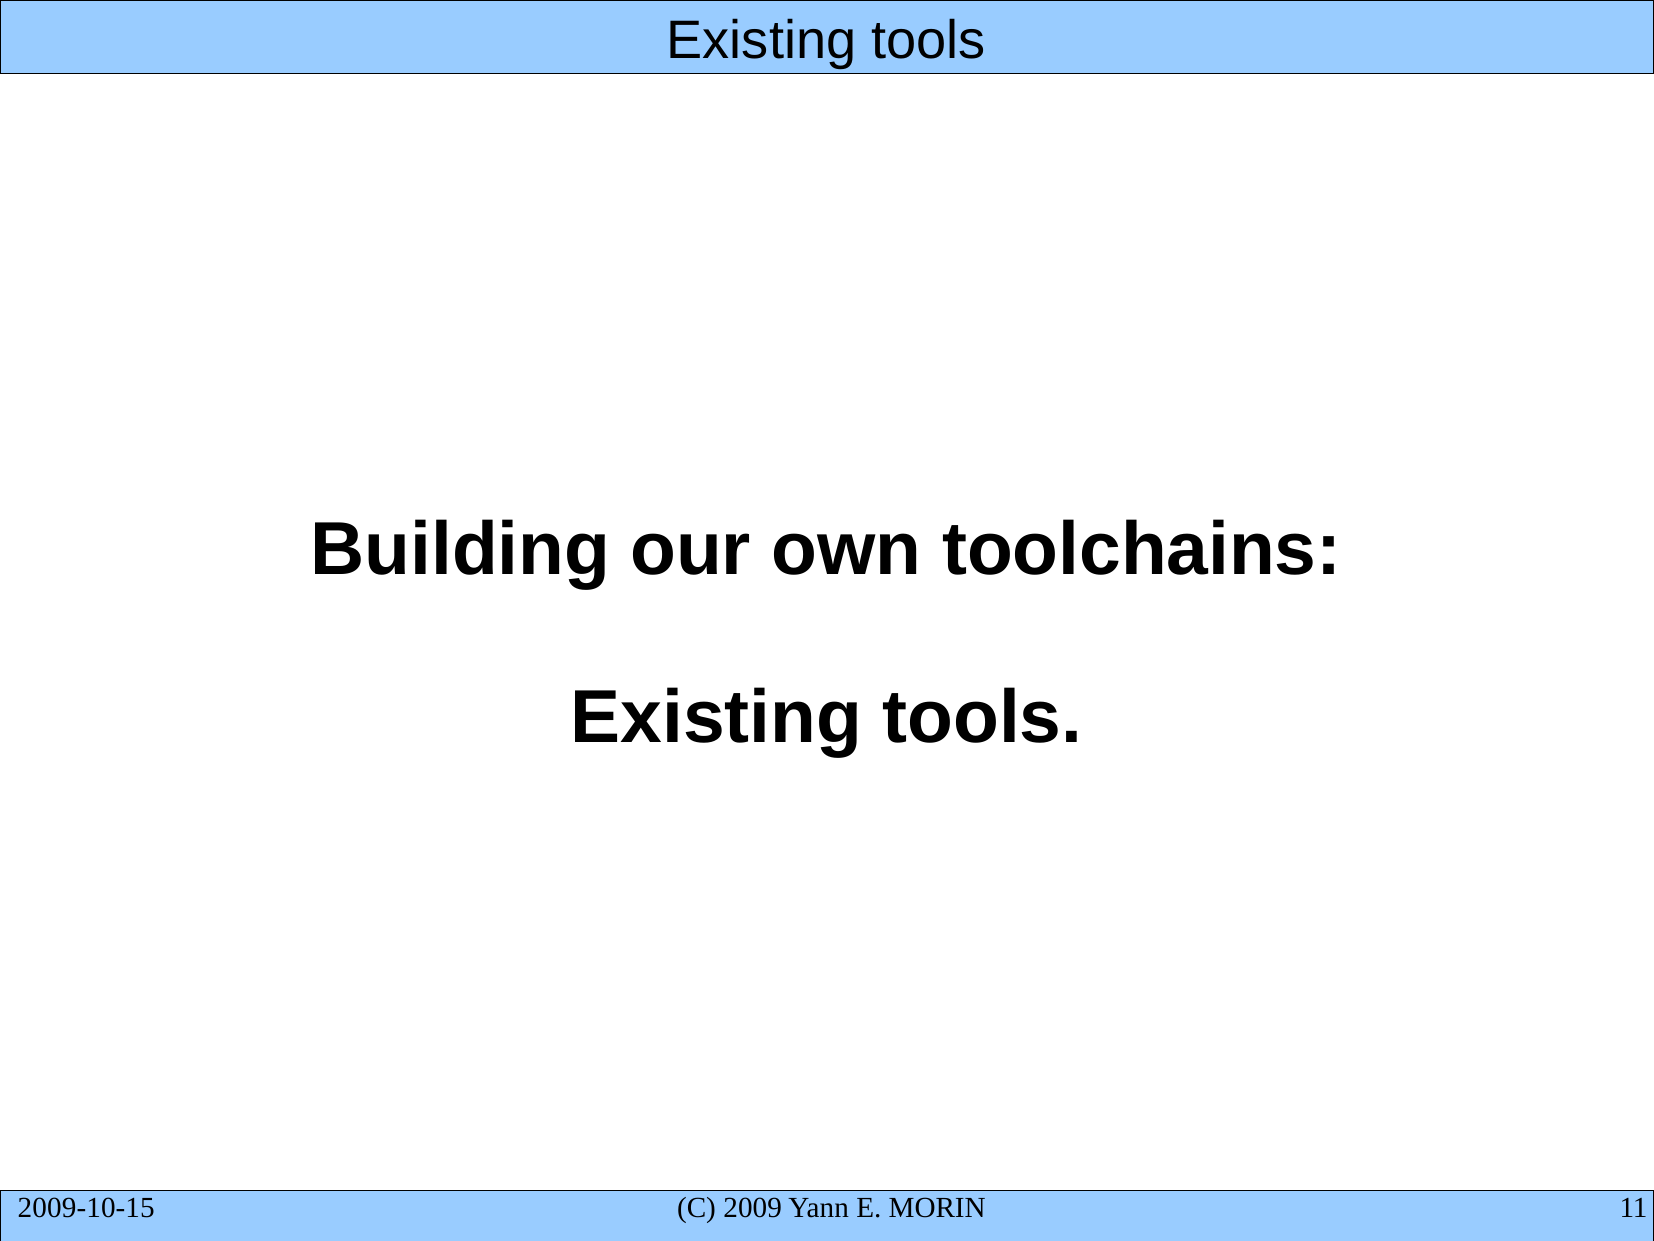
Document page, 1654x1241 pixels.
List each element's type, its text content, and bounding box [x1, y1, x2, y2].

title Existing tools [82, 0, 1571, 79]
subtitle Building our own toolchains: Existing tools. [24, 98, 1629, 1167]
